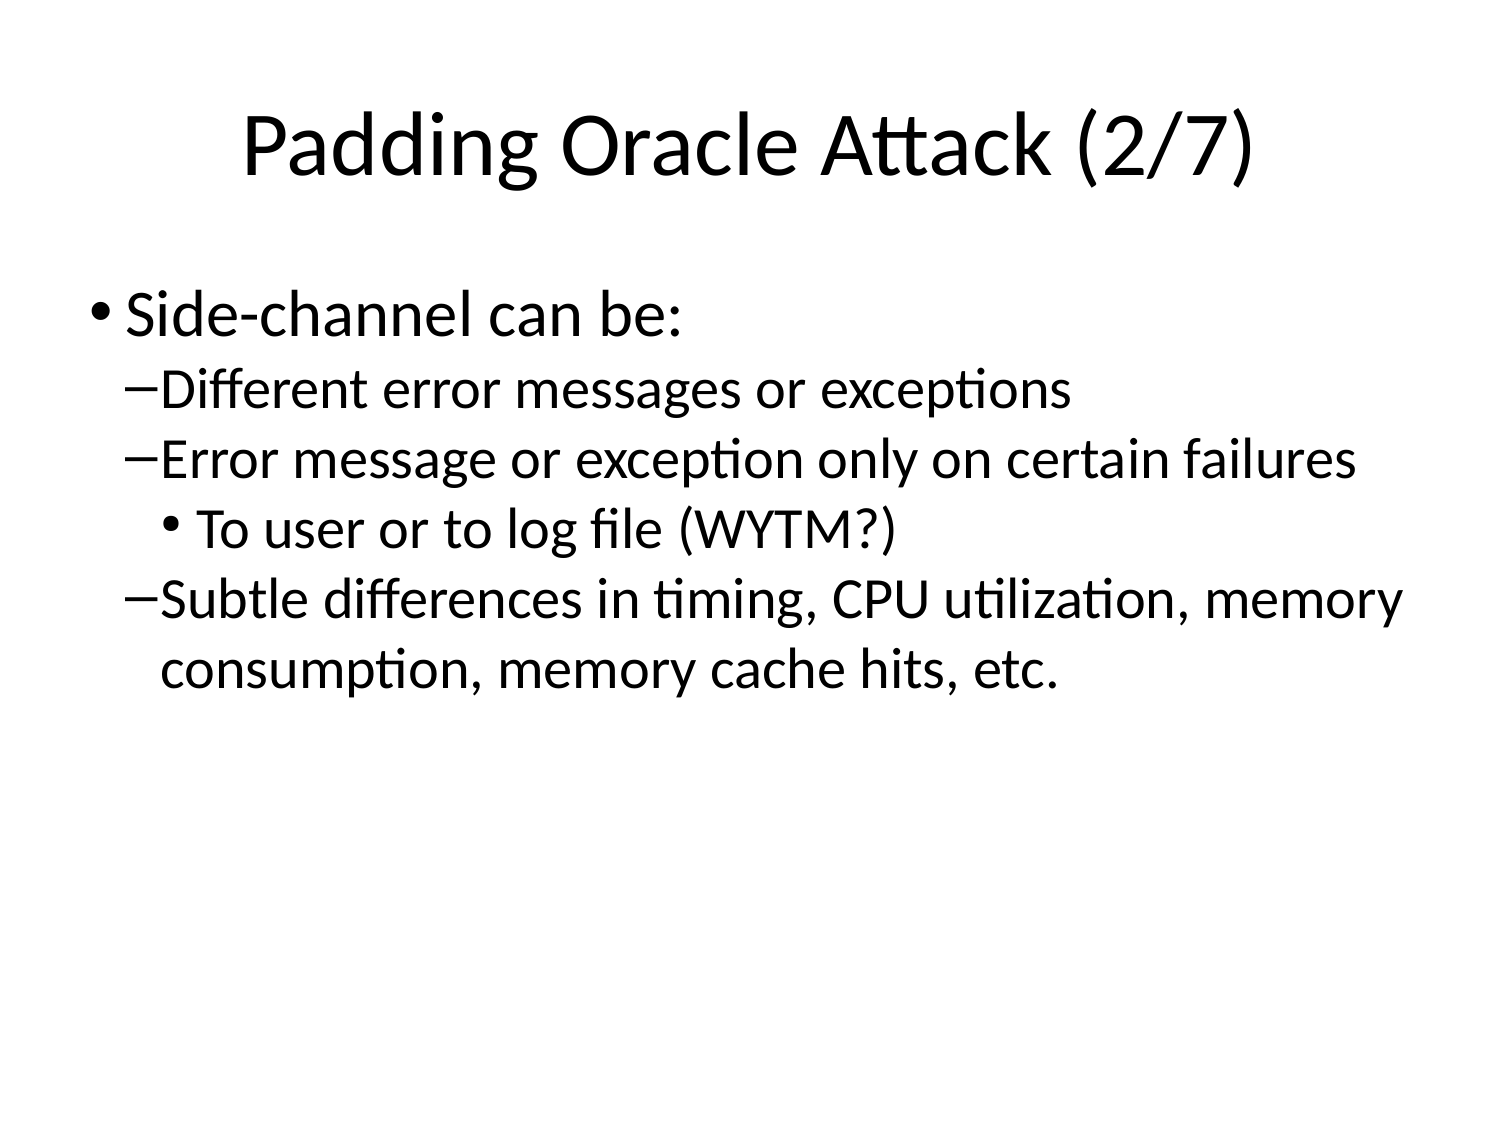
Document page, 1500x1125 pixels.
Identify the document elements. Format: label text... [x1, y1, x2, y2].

text_box Padding Oracle Attack (2/7) [75, 45, 1425, 233]
text_box Side-channel can be: Different error messages or exceptions Error message or exception only on certain failures To user or to log file (WYTM?) Subtle differences in timing, CPU utilization, memory consumption, memory cache hits, etc. [75, 262, 1425, 1005]
